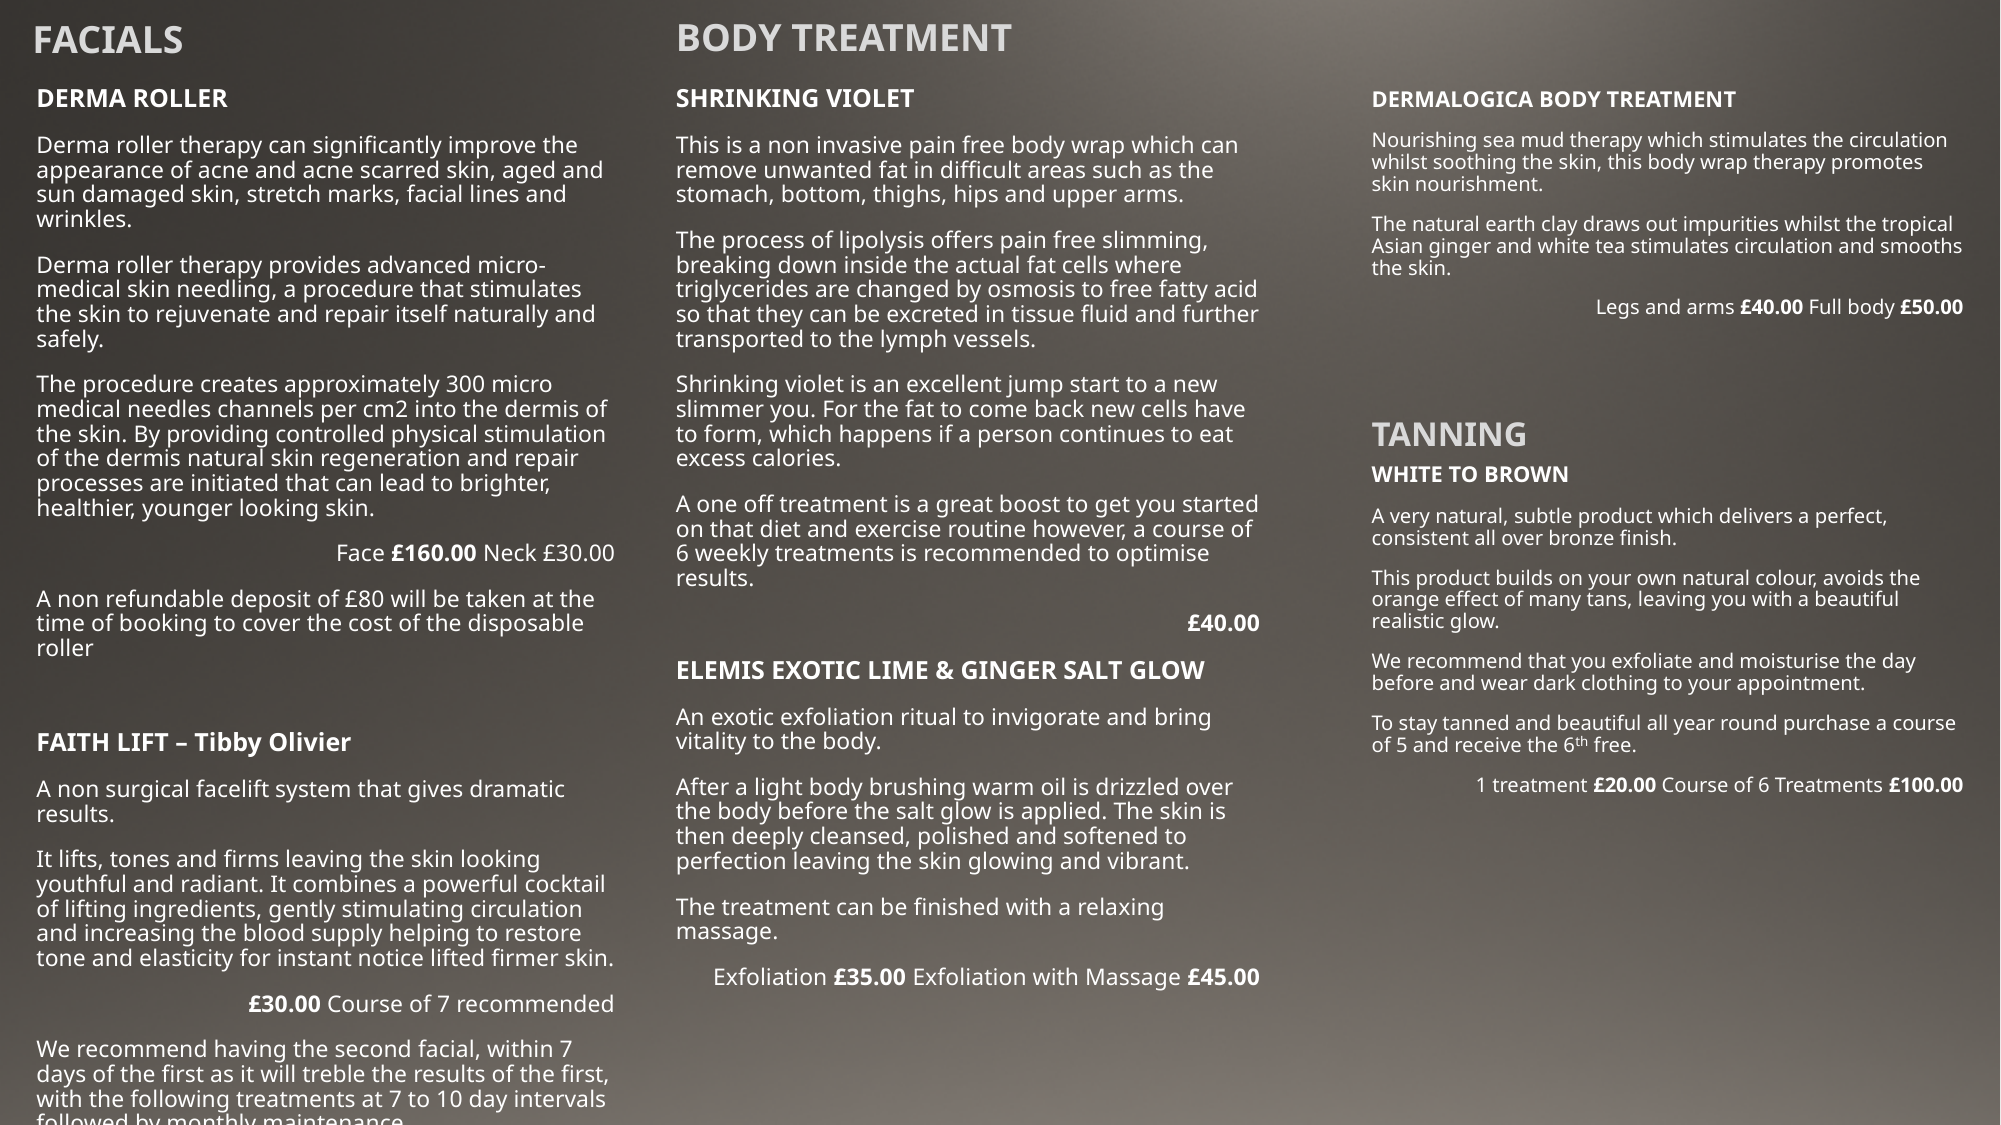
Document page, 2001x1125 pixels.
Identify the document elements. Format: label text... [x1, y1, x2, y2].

text_box DERMA ROLLER Derma roller therapy can significantly improve the appearance of acne and acne scarred skin, aged and sun damaged skin, stretch marks, facial lines and wrinkles. Derma roller therapy provides advanced micro-medical skin needling, a procedure that stimulates the skin to rejuvenate and repair itself naturally and safely. The procedure creates approximately 300 micro medical needles channels per cm2 into the dermis of the skin. By providing controlled physical stimulation of the dermis natural skin regeneration and repair processes are initiated that can lead to brighter, healthier, younger looking skin. Face £160.00 Neck £30.00 A non refundable deposit of £80 will be taken at the time of booking to cover the cost of the disposable roller FAITH LIFT – Tibby Olivier A non surgical facelift system that gives dramatic results. It lifts, tones and firms leaving the skin looking youthful and radiant. It combines a powerful cocktail of lifting ingredients, gently stimulating circulation and increasing the blood supply helping to restore tone and elasticity for instant notice lifted firmer skin. £30.00 Course of 7 recommended We recommend having the second facial, within 7 days of the first as it will treble the results of the first, with the following treatments at 7 to 10 day intervals followed by monthly maintenance. [21, 78, 639, 1092]
text_box BODY TREATMENT [660, 0, 1124, 78]
text_box TANNING [1356, 396, 1564, 476]
title FACIALS [17, 2, 224, 81]
list DERMALOGICA BODY TREATMENT Nourishing sea mud therapy which stimulates the circulation whilst soothing the skin, this body wrap therapy promotes skin nourishment. The natural earth clay draws out impurities whilst the tropical Asian ginger and white tea stimulates circulation and smooths the skin. Legs and arms £40.00 Full body £50.00 WHITE TO BROWN A very natural, subtle product which delivers a perfect, consistent all over bronze finish. This product builds on your own natural colour, avoids the orange effect of many tans, leaving you with a beautiful realistic glow. We recommend that you exfoliate and moisturise the day before and wear dark clothing to your appointment. To stay tanned and beautiful all year round purchase a course of 5 and receive the 6th free. 1 treatment £20.00 Course of 6 Treatments £100.00 [1356, 80, 1981, 934]
text_box SHRINKING VIOLET This is a non invasive pain free body wrap which can remove unwanted fat in difficult areas such as the stomach, bottom, thighs, hips and upper arms. The process of lipolysis offers pain free slimming, breaking down inside the actual fat cells where triglycerides are changed by osmosis to free fatty acid so that they can be excreted in tissue fluid and further transported to the lymph vessels. Shrinking violet is an excellent jump start to a new slimmer you. For the fat to come back new cells have to form, which happens if a person continues to eat excess calories. A one off treatment is a great boost to get you started on that diet and exercise routine however, a course of 6 weekly treatments is recommended to optimise results. £40.00 ELEMIS EXOTIC LIME & GINGER SALT GLOW An exotic exfoliation ritual to invigorate and bring vitality to the body. After a light body brushing warm oil is drizzled over the body before the salt glow is applied. The skin is then deeply cleansed, polished and softened to perfection leaving the skin glowing and vibrant. The treatment can be finished with a relaxing massage. Exfoliation £35.00 Exfoliation with Massage £45.00 [660, 78, 1278, 1092]
